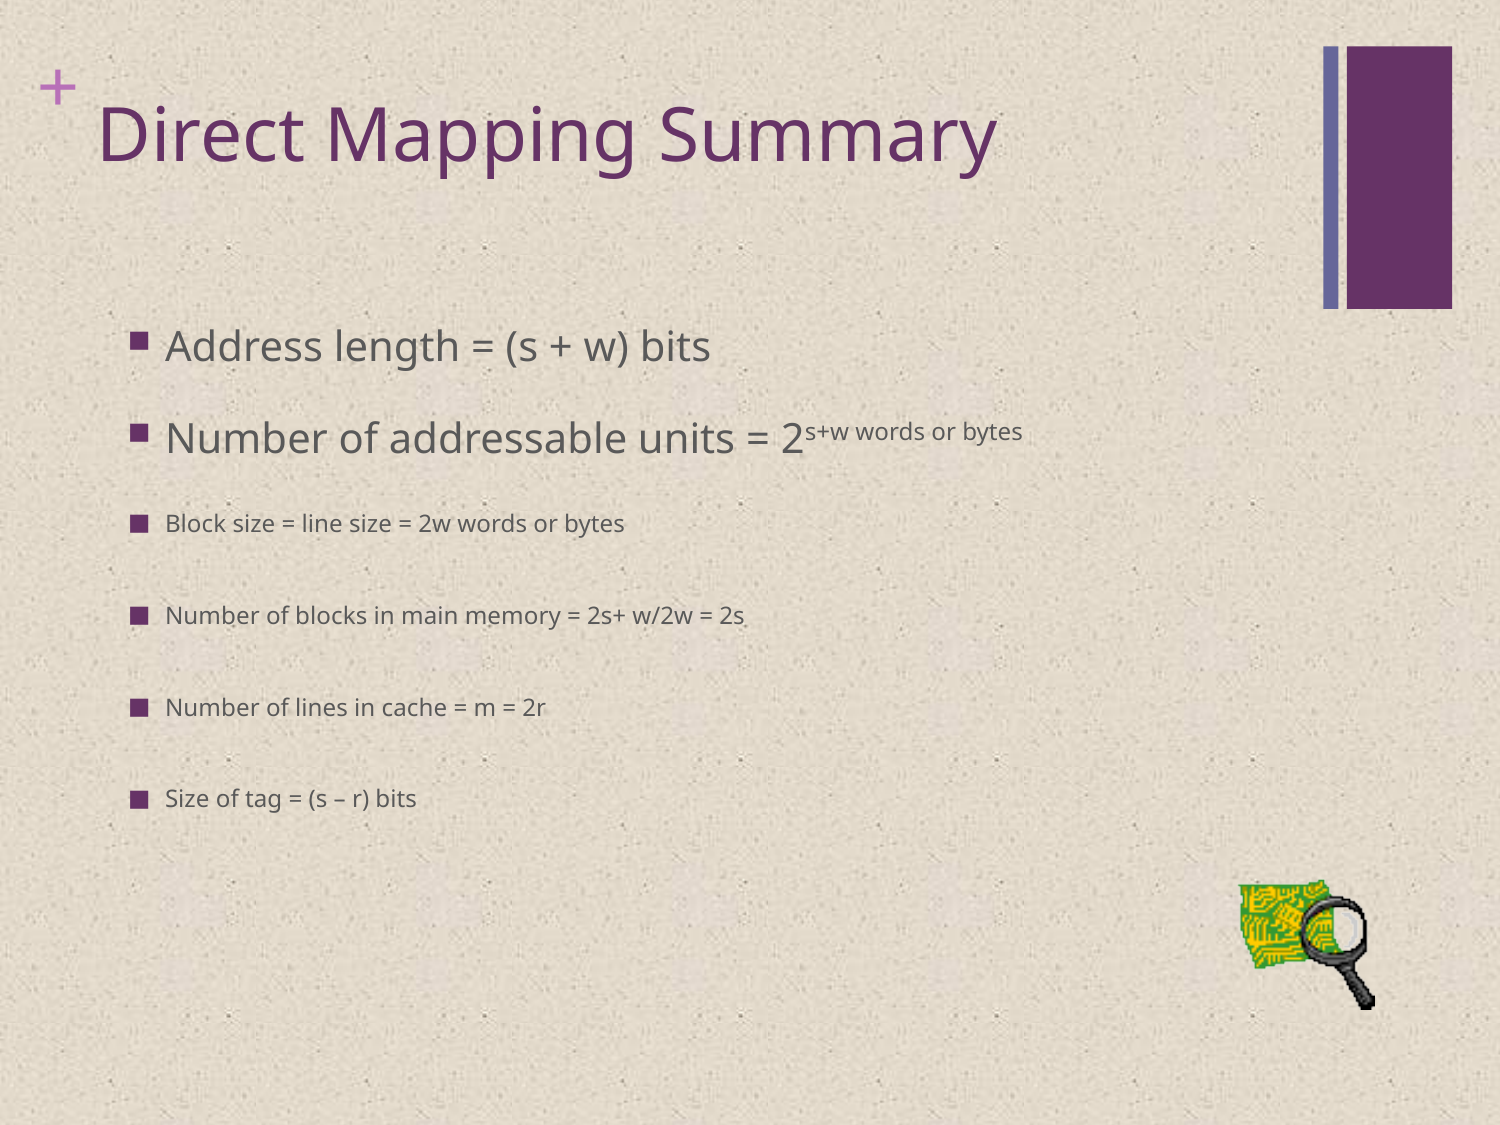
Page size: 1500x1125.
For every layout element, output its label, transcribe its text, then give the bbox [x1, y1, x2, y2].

picture [0, 0, 1500, 1125]
list Address length = (s + w) bits Number of addressable units = 2s+w words or bytes Block size = line size = 2w words or bytes Number of blocks in main memory = 2s+ w/2w = 2s Number of lines in cache = m = 2r Size of tag = (s – r) bits [112, 312, 1353, 993]
title Direct Mapping Summary [81, 79, 1322, 263]
